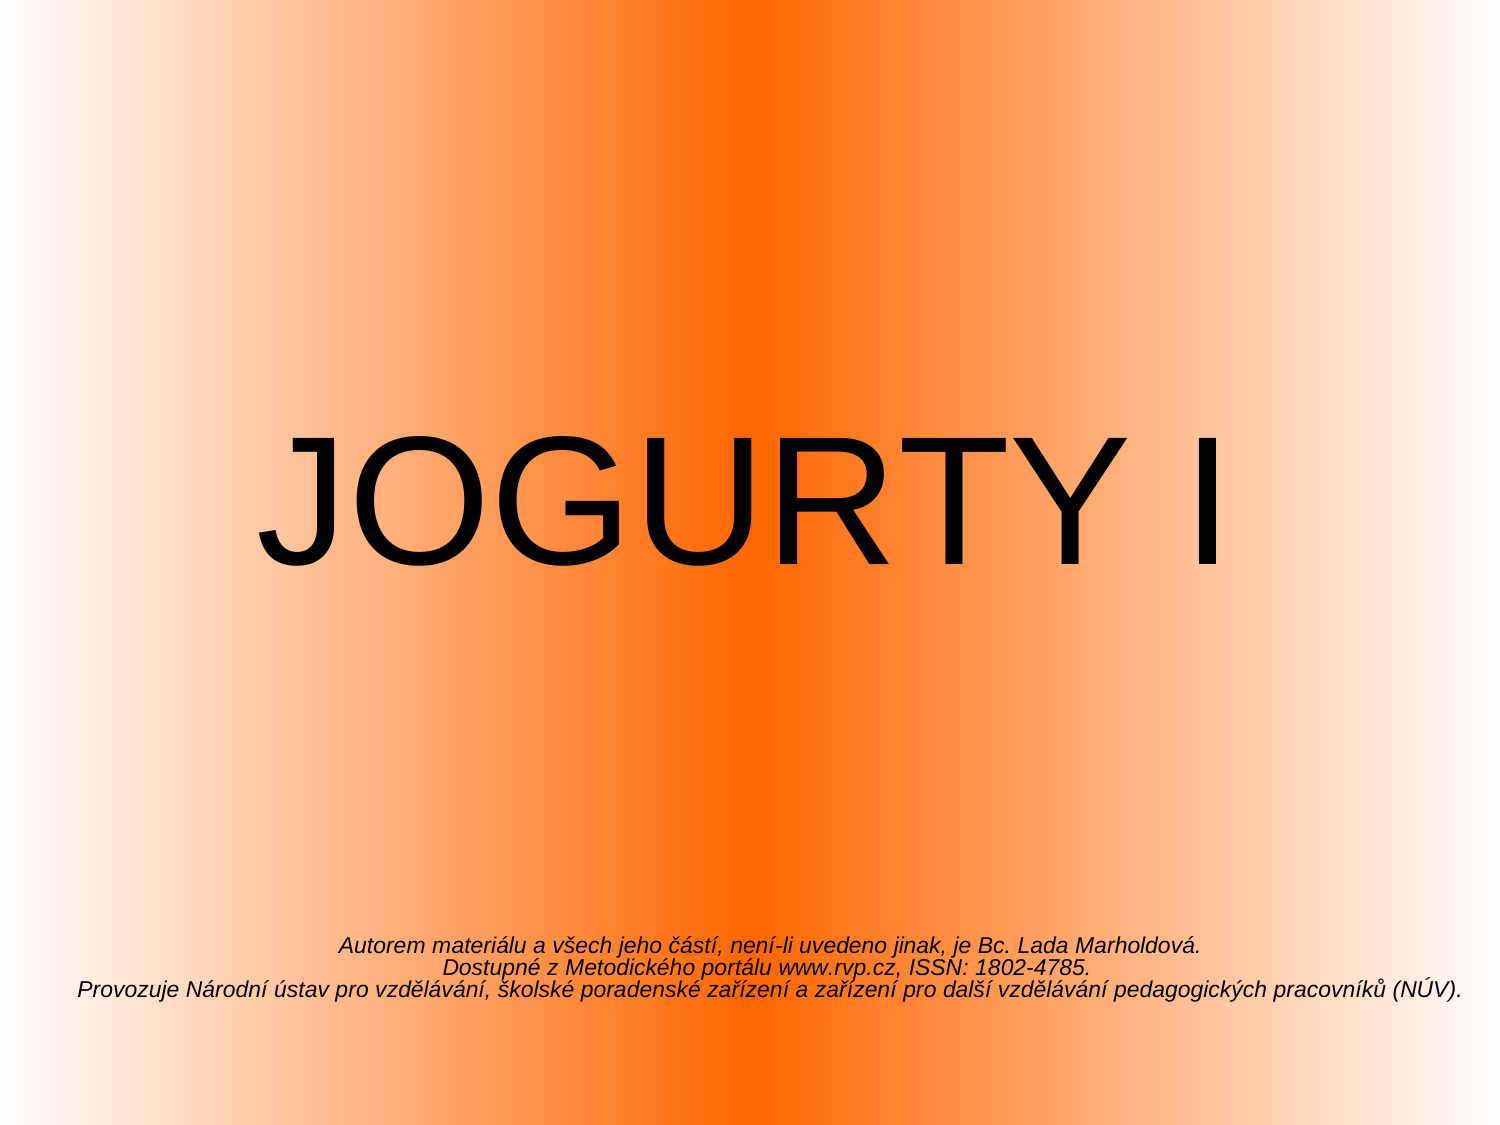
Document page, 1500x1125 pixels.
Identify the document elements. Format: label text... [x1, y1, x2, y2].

text_box JOGURTY I [242, 373, 1412, 609]
text_box Autorem materiálu a všech jeho částí, není-li uvedeno jinak, je Bc. Lada Marholdová. Dostupné z Metodického portálu www.rvp.cz, ISSN: 1802-4785. Provozuje Národní ústav pro vzdělávání, školské poradenské zařízení a zařízení pro další vzdělávání pedagogických pracovníků (NÚV). [41, 928, 1500, 1125]
